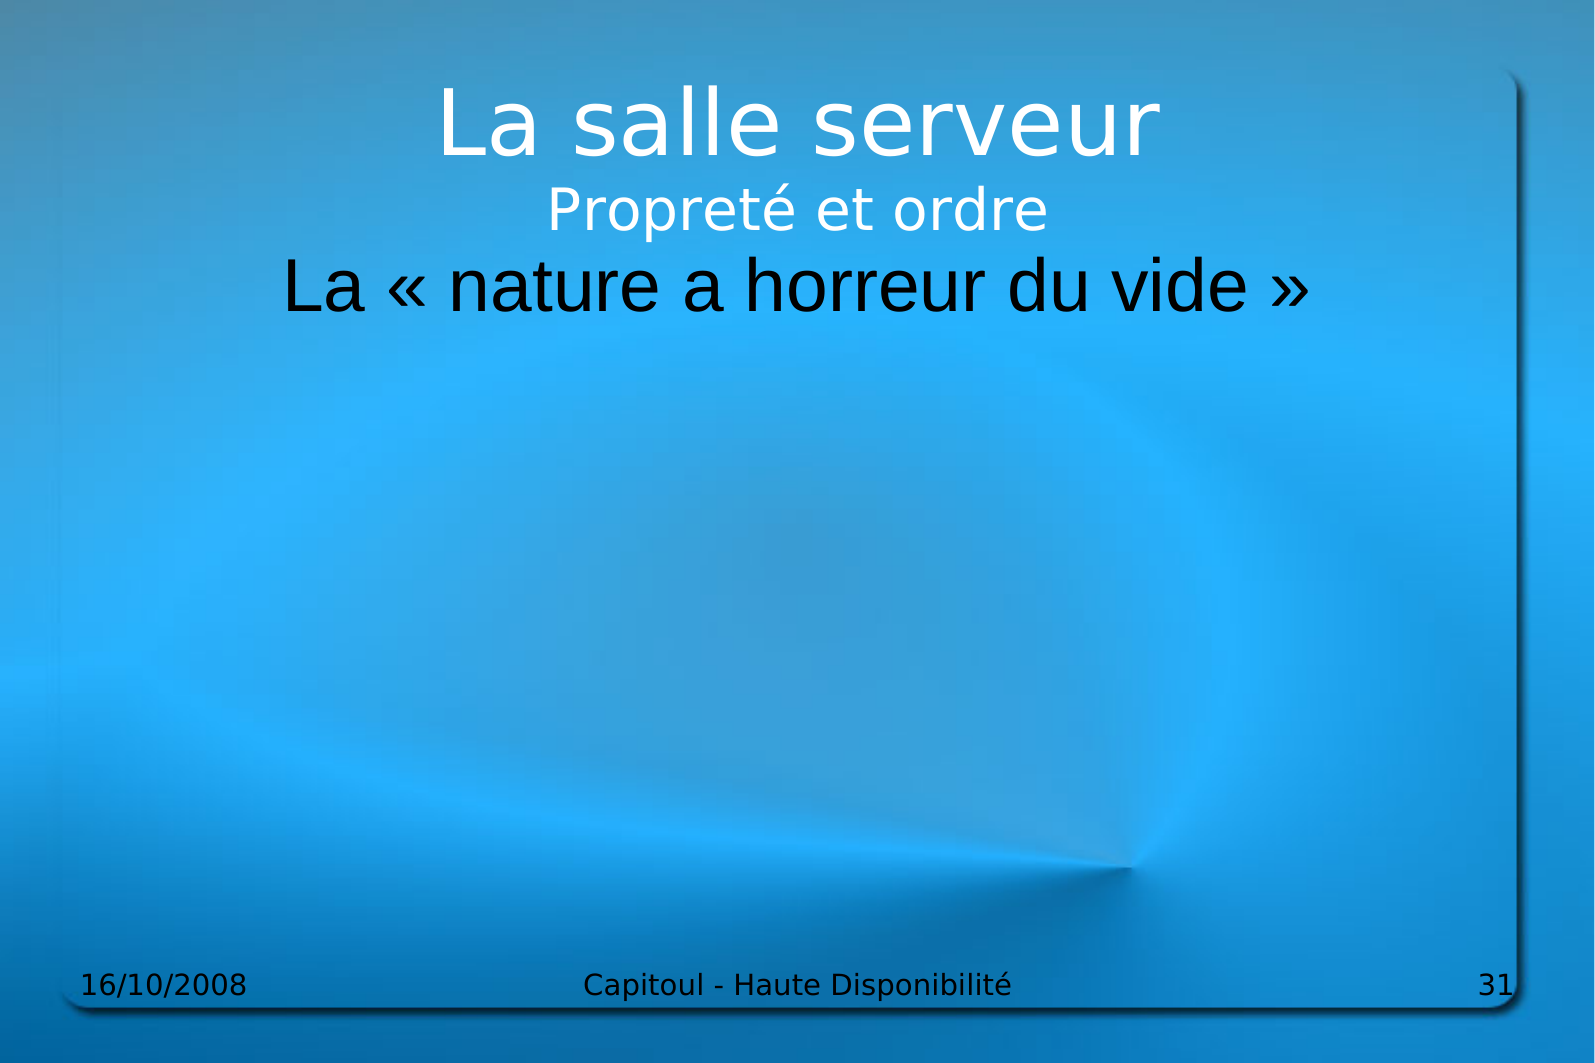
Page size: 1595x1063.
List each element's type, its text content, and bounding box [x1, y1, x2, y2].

title La salle serveur Propreté et ordre [117, 69, 1479, 245]
picture [0, 0, 1595, 1063]
text_box La « nature a horreur du vide » [177, 236, 1418, 336]
